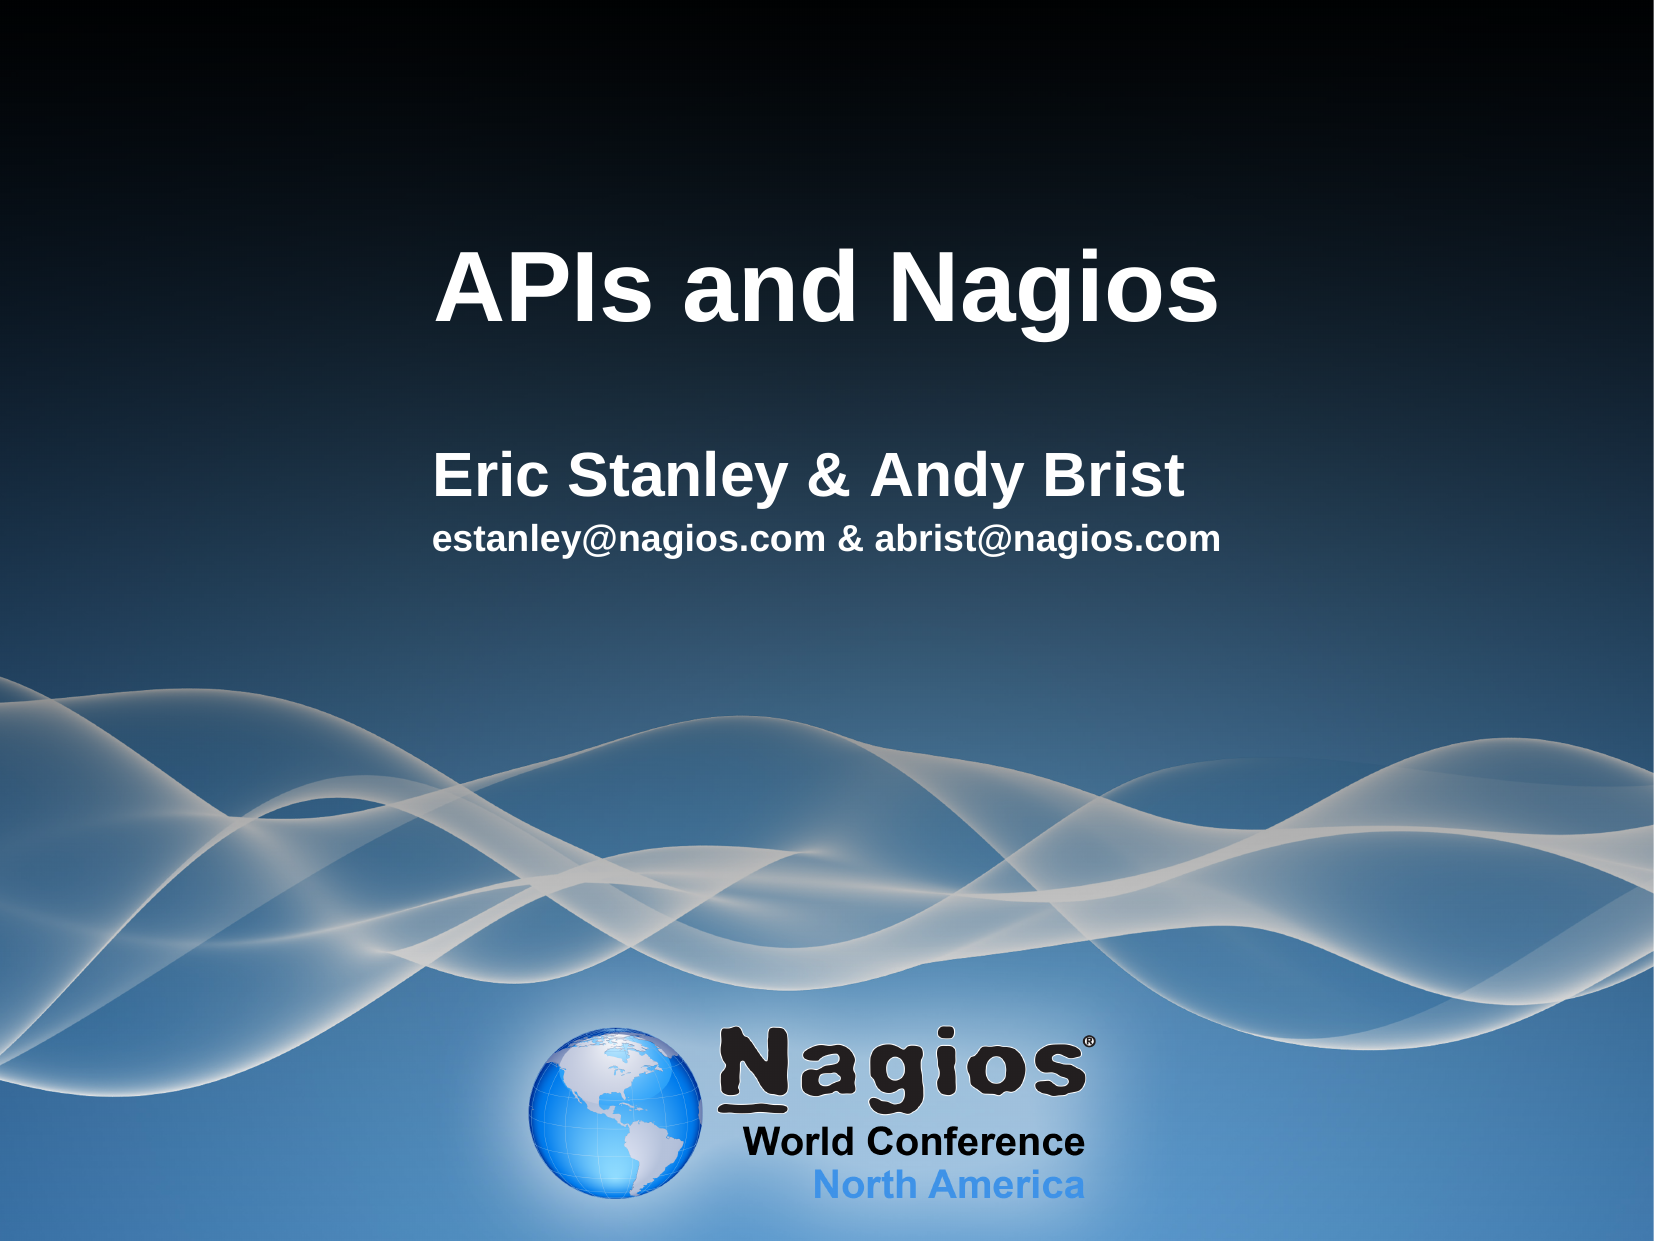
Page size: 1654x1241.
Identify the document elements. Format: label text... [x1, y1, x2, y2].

text_box APIs and Nagios [381, 224, 1274, 351]
picture [0, 0, 1654, 1241]
text_box Eric Stanley & Andy Brist [0, 432, 1636, 518]
text_box estanley@nagios.com & abrist@nagios.com [405, 509, 1249, 567]
